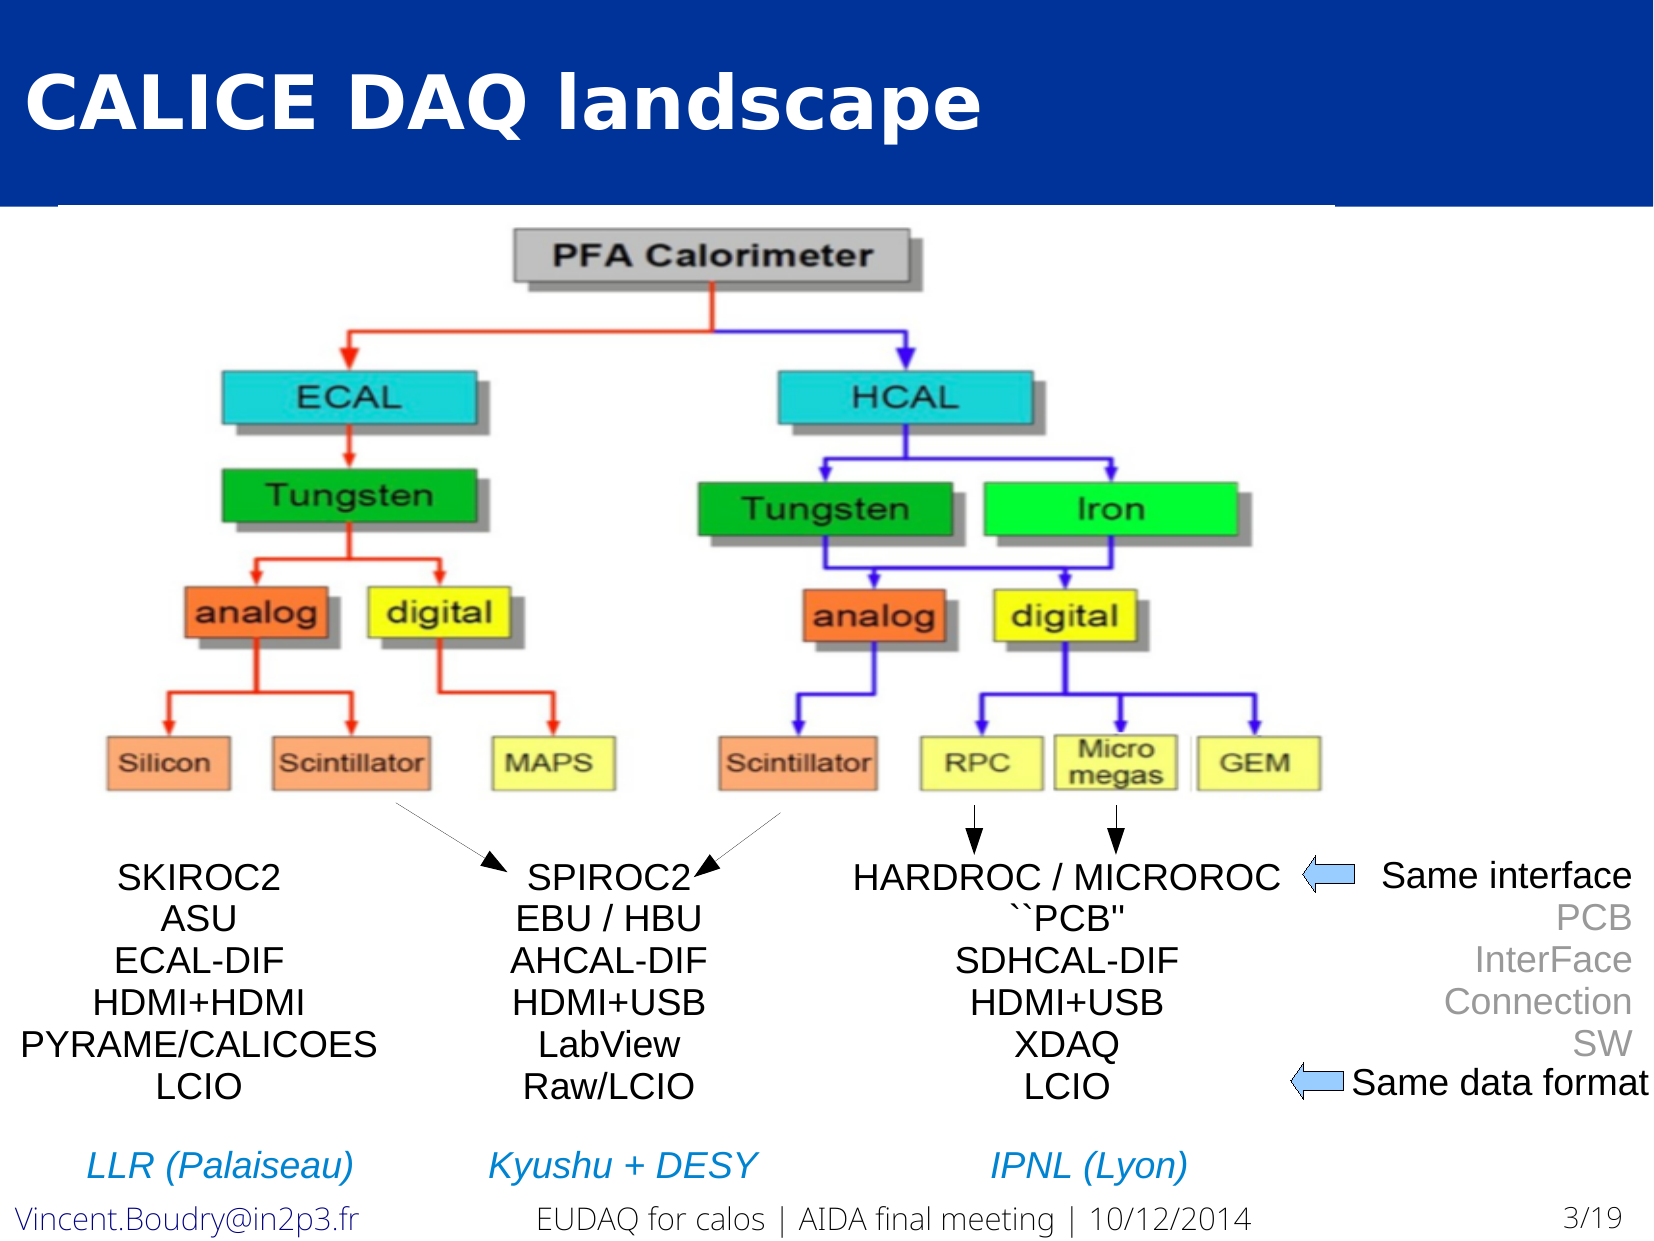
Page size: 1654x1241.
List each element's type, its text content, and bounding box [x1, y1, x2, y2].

title CALICE DAQ landscape [24, 17, 1635, 191]
picture [58, 205, 1335, 800]
text_box [1290, 1062, 1344, 1100]
text_box Kyushu + DESY [473, 1137, 773, 1194]
text_box Same interface PCB InterFace Connection SW [1366, 847, 1648, 1053]
text_box Same data format [1336, 1053, 1654, 1111]
text_box IPNL (Lyon) [975, 1137, 1194, 1194]
text_box HARDROC / MICROROC ``PCB'' SDHCAL-DIF HDMI+USB XDAQ LCIO [837, 848, 1297, 1113]
text_box [1302, 855, 1355, 893]
text_box SKIROC2 ASU ECAL-DIF HDMI+HDMI PYRAME/CALICOES LCIO [5, 848, 393, 1154]
text_box LLR (Palaiseau) [71, 1137, 370, 1194]
text_box SPIROC2 EBU / HBU AHCAL-DIF HDMI+USB LabView Raw/LCIO [495, 848, 723, 1113]
